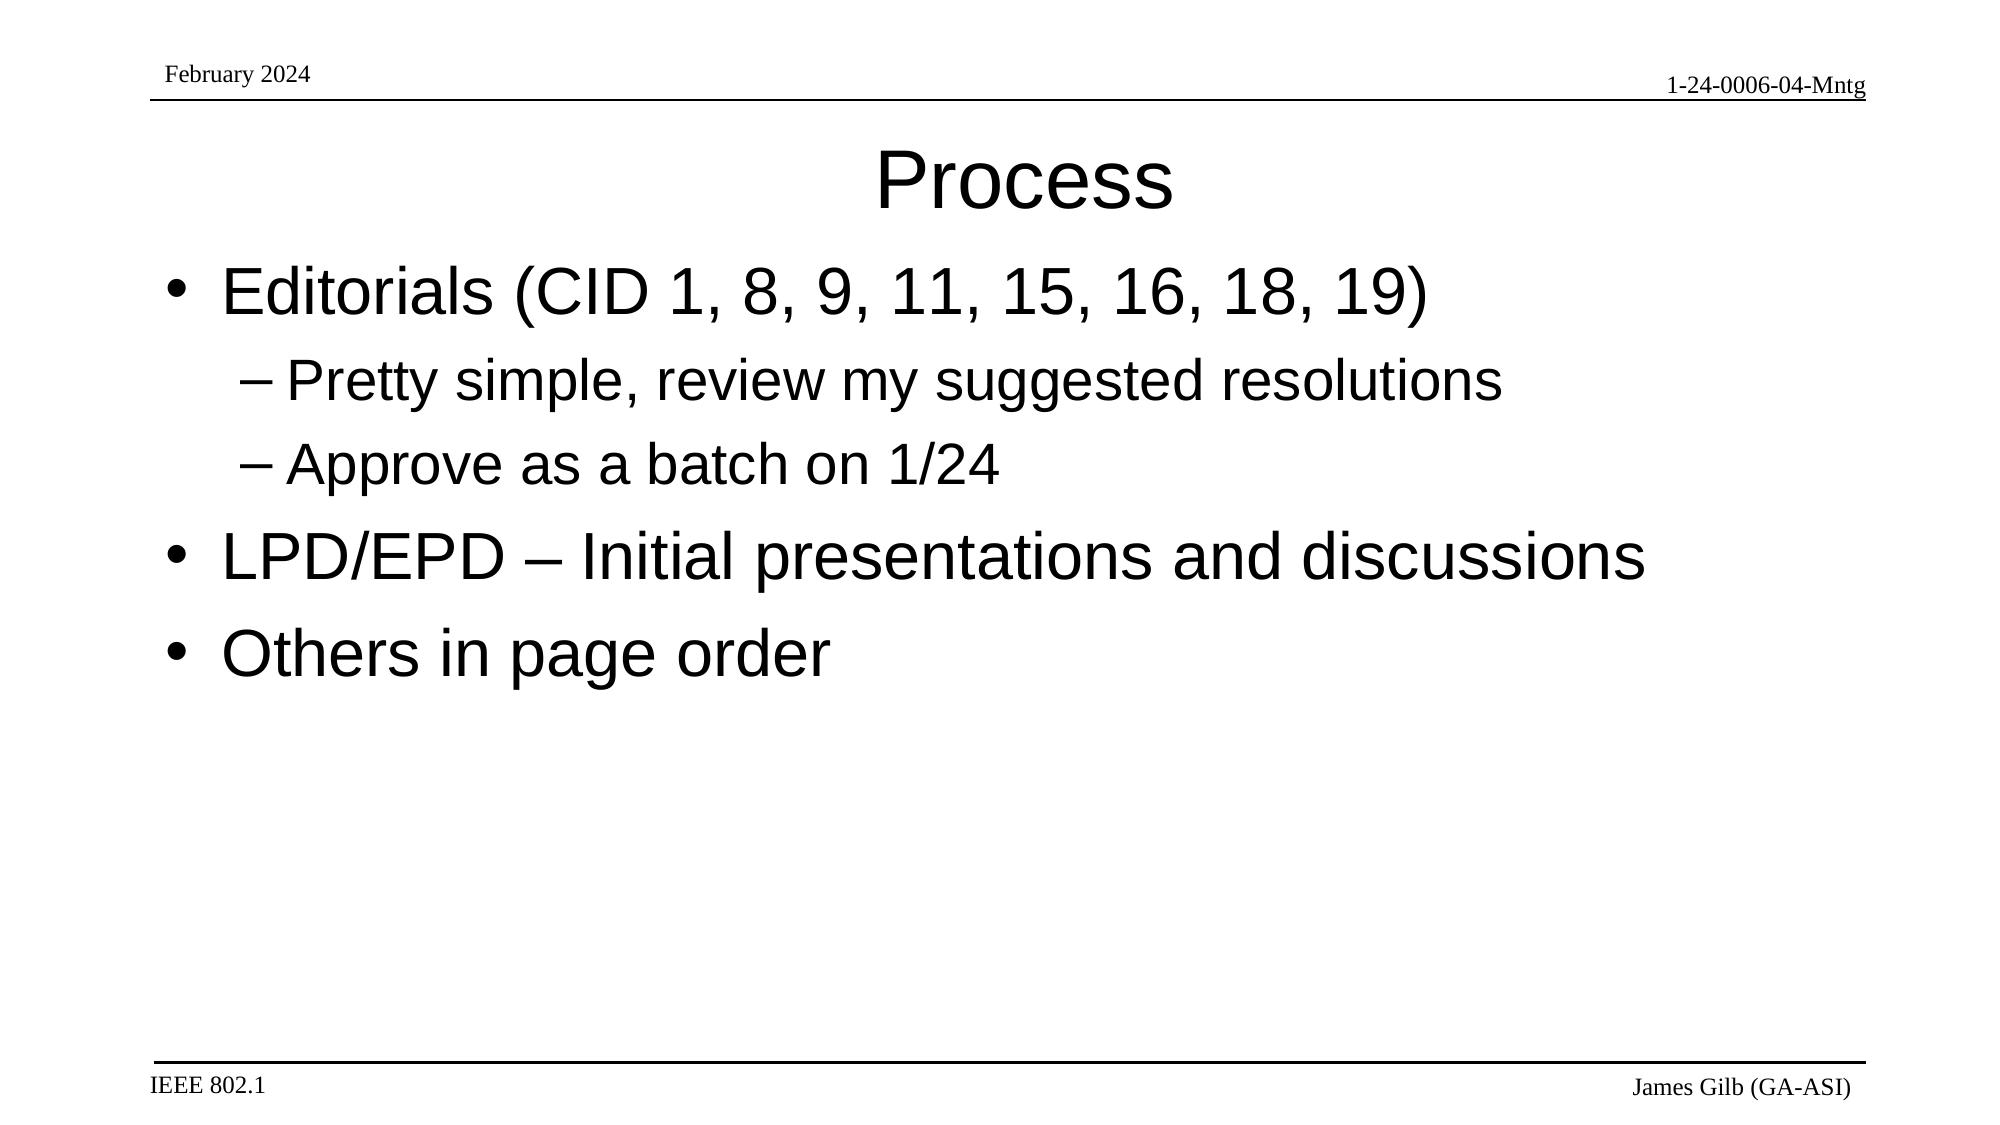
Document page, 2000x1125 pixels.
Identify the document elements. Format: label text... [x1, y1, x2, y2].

list Editorials (CID 1, 8, 9, 11, 15, 16, 18, 19) Pretty simple, review my suggested resolutions Approve as a batch on 1/24 LPD/EPD – Initial presentations and discussions Others in page order [149, 239, 1900, 1051]
title Process [149, 112, 1900, 238]
